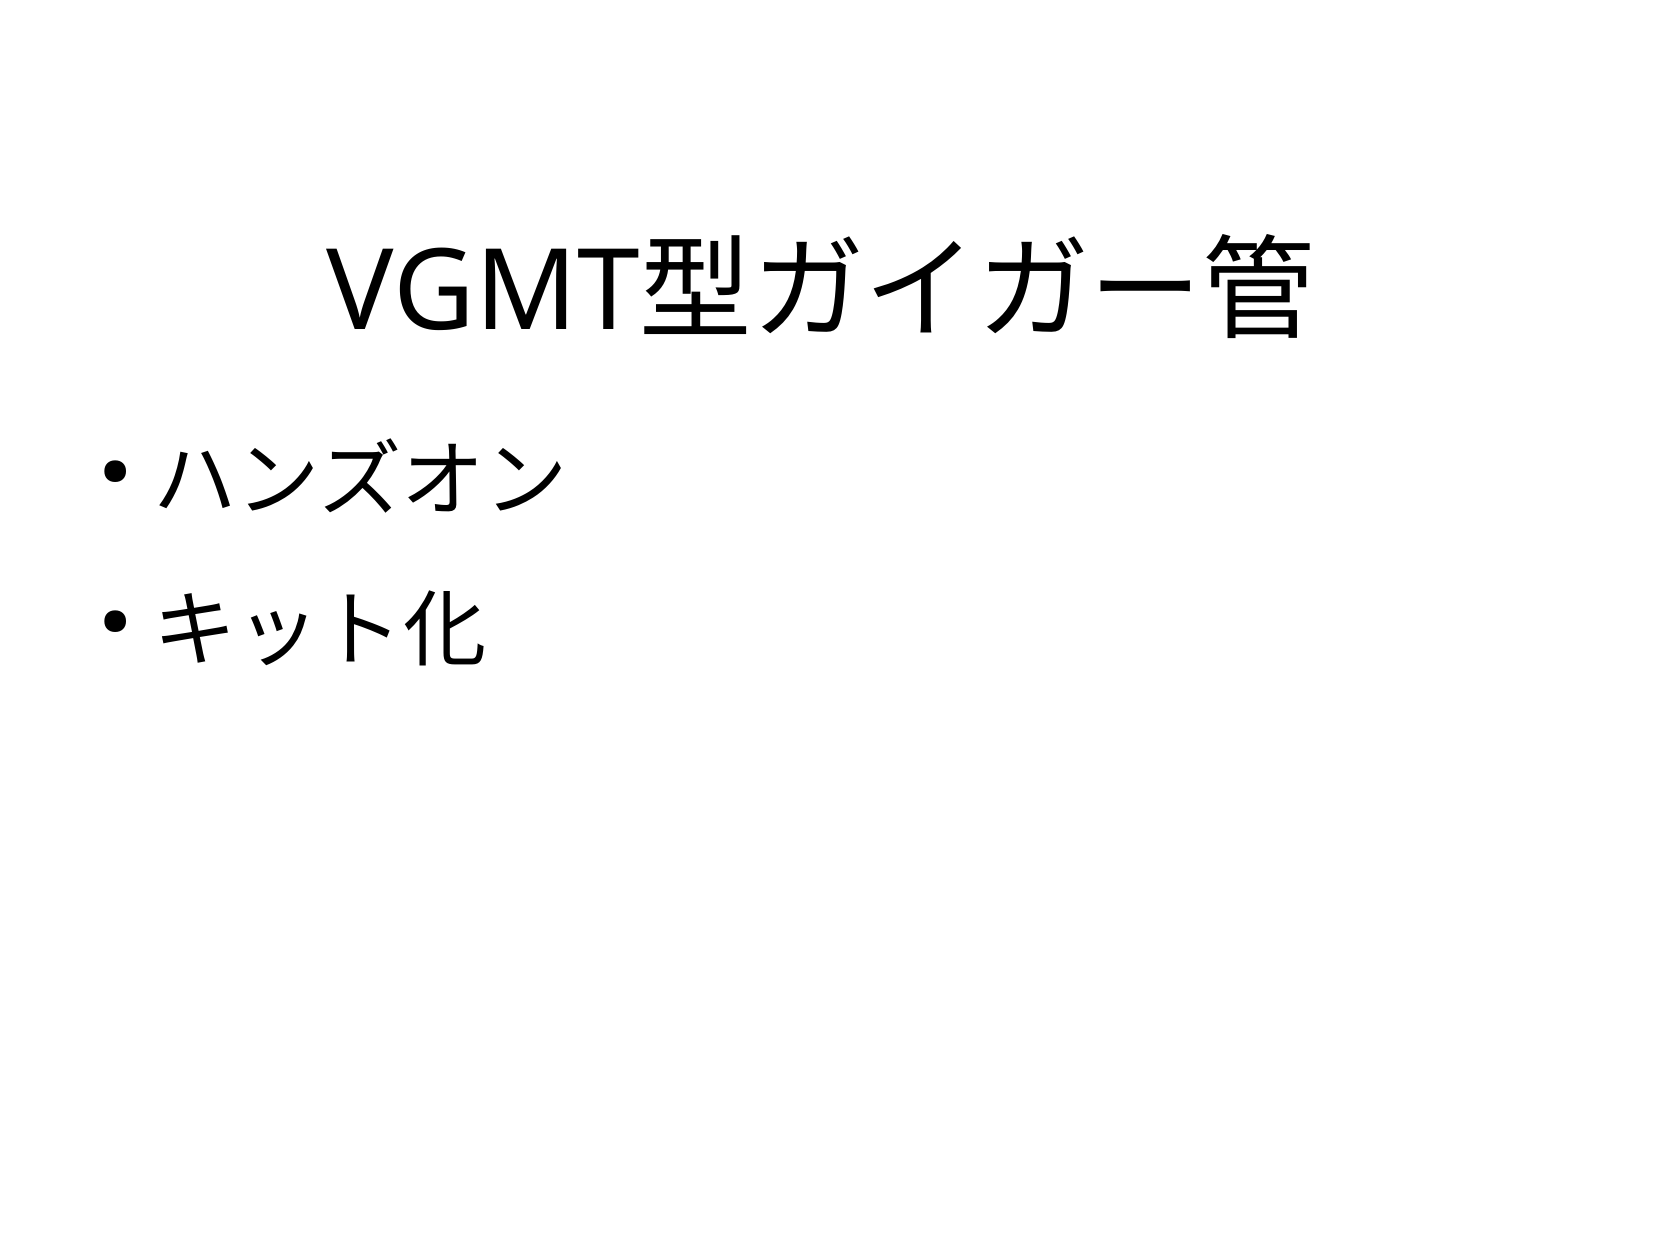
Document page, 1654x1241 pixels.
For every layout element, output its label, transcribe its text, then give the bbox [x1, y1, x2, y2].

title VGMT型ガイガー管 [76, 176, 1565, 384]
list ハンズオン キット化 [82, 413, 1571, 1109]
